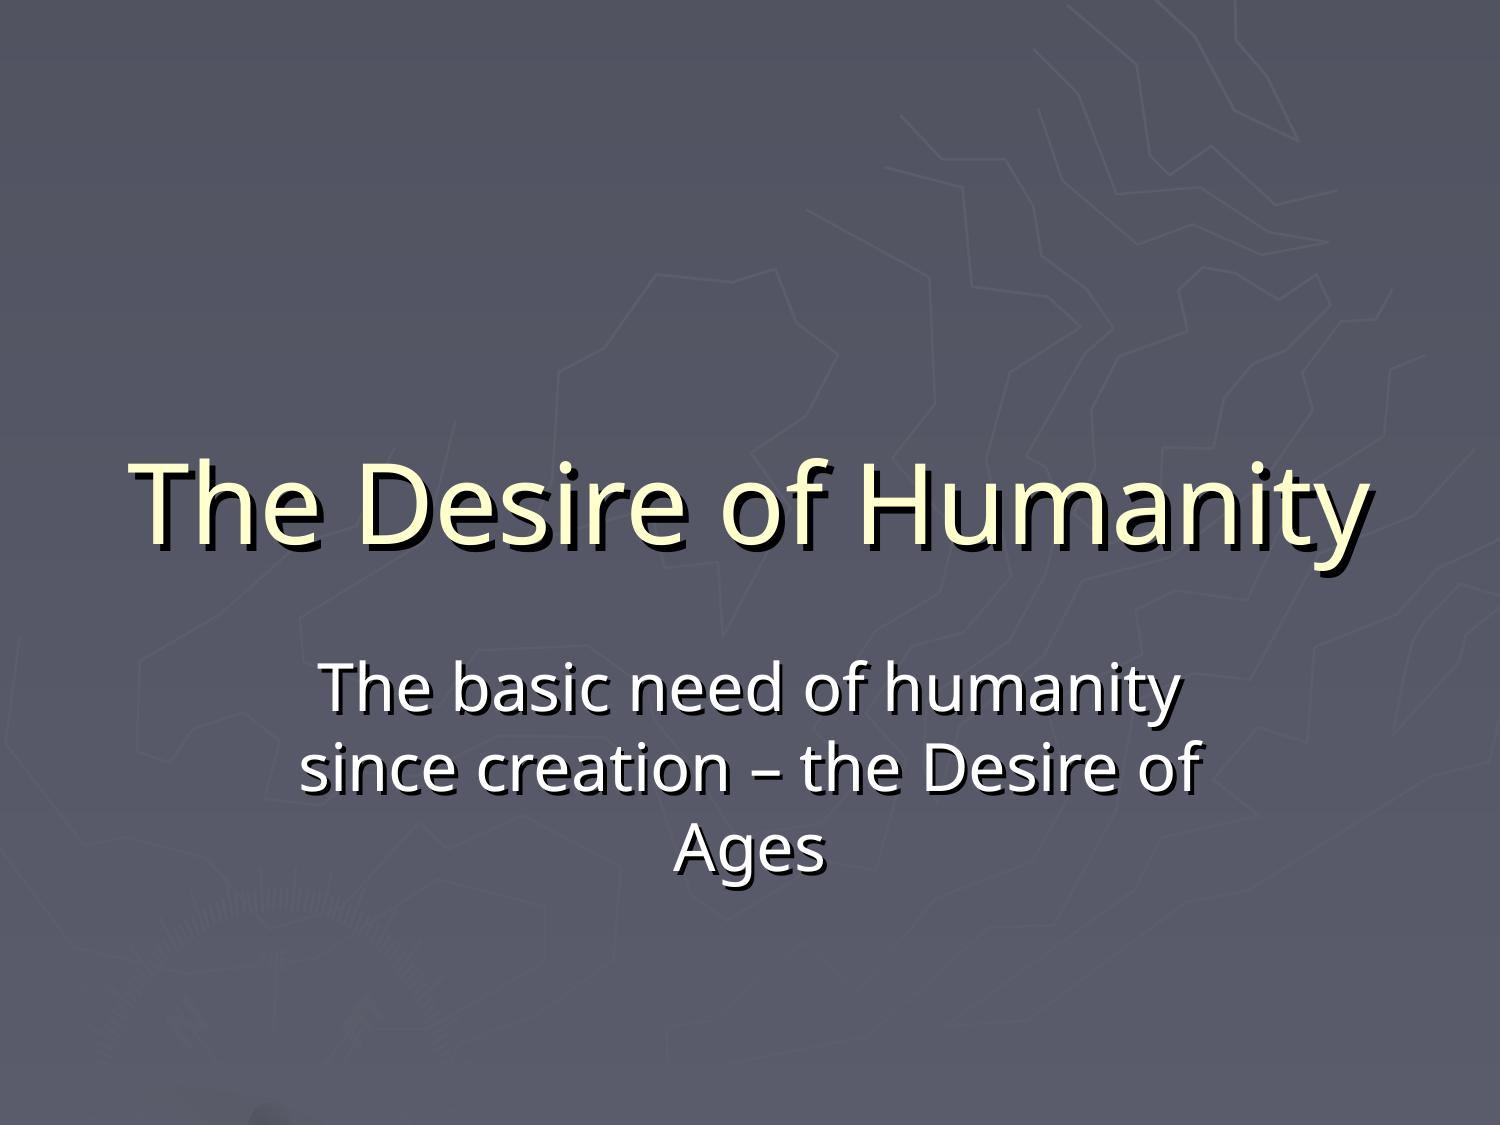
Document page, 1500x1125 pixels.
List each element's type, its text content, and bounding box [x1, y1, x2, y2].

subtitle The basic need of humanity since creation – the Desire of Ages [225, 637, 1276, 893]
title The Desire of Humanity [112, 289, 1388, 575]
